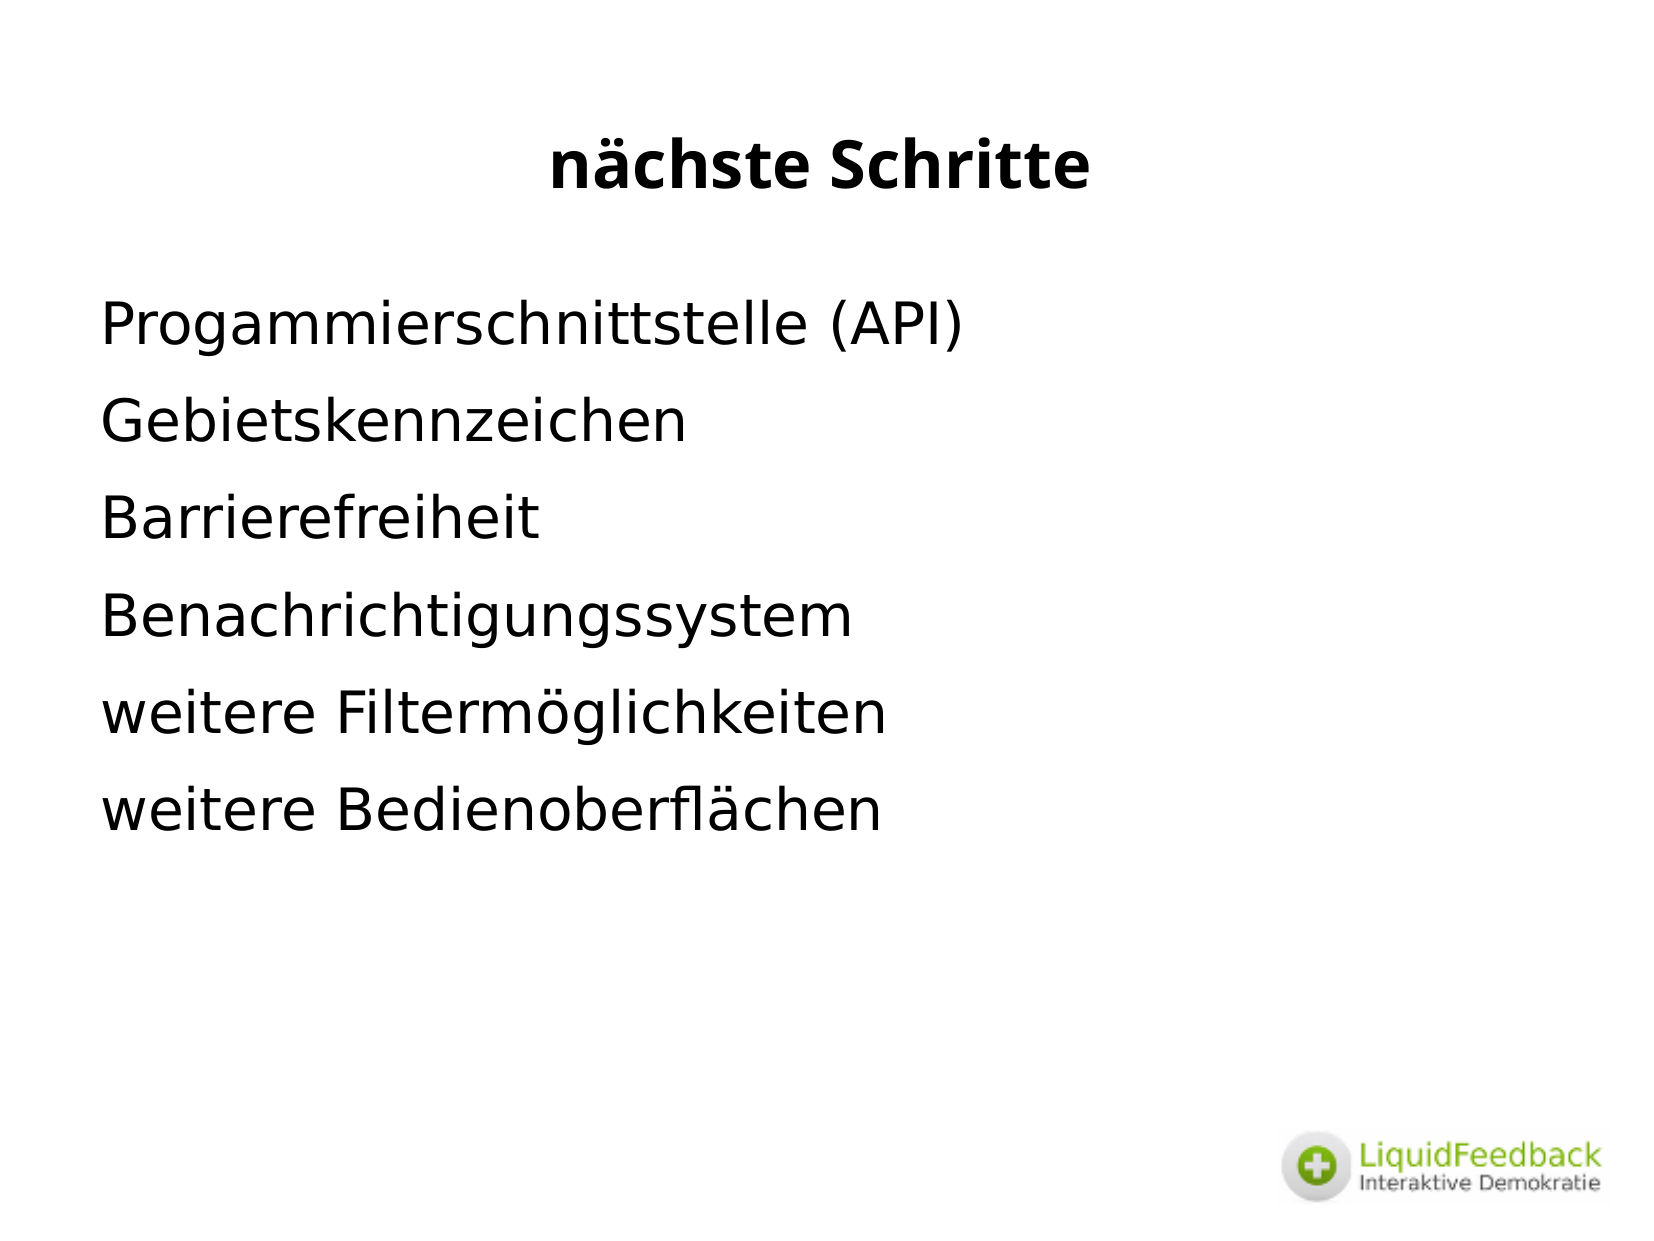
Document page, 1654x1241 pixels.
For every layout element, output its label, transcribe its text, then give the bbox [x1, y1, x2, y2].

picture [1276, 1127, 1613, 1205]
title nächste Schritte [76, 58, 1565, 266]
list Progammierschnittstelle (API) Gebietskennzeichen Barrierefreiheit Benachrichtigungssystem weitere Filtermöglichkeiten weitere Bedienoberflächen [82, 290, 1571, 1109]
